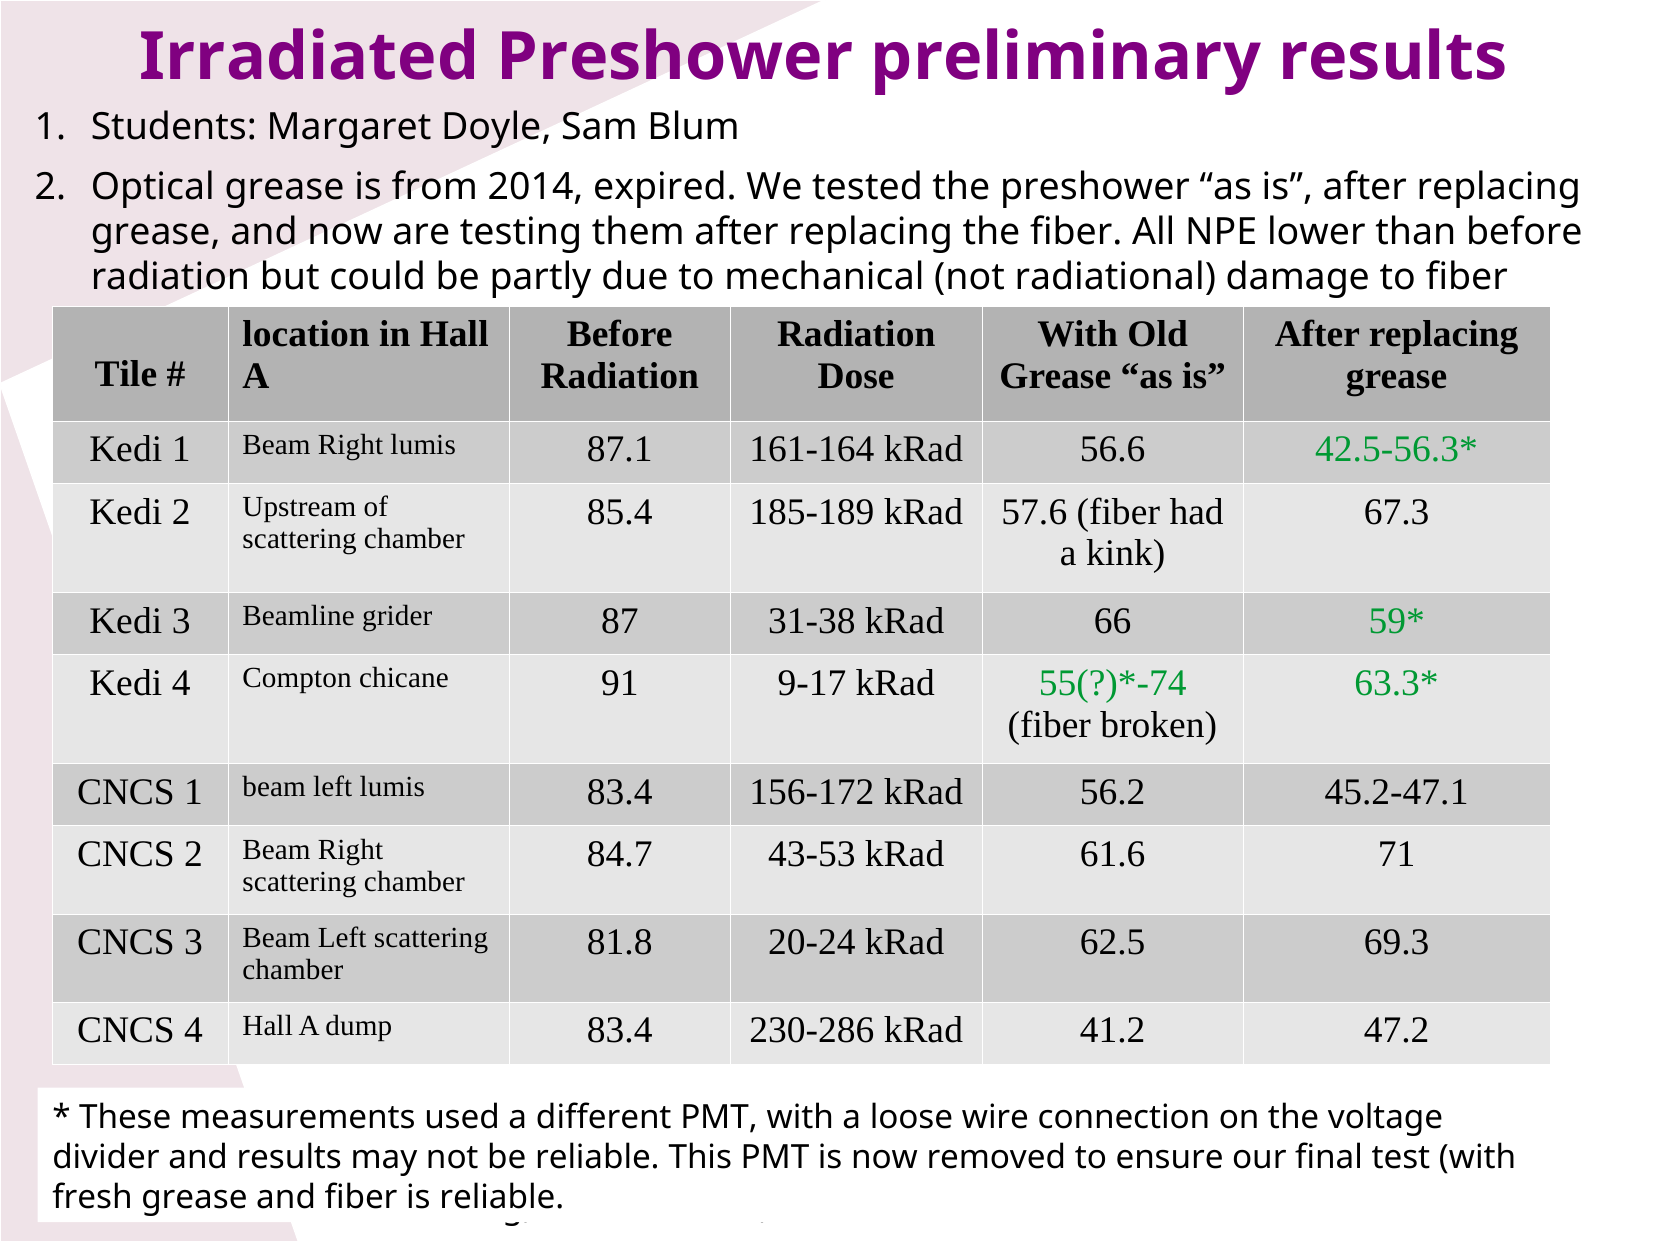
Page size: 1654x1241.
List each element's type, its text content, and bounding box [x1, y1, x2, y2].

table_cell 81.8 [510, 915, 730, 1002]
table_cell 43-53 kRad [731, 826, 982, 914]
table_cell 57.6 (fiber had a kink) [983, 484, 1243, 592]
table_cell 56.6 [983, 422, 1243, 483]
table_cell Beam Right lumis [229, 422, 509, 483]
table_cell Upstream of scattering chamber [229, 484, 509, 592]
table_cell 56.2 [983, 764, 1243, 825]
table_header With Old Grease “as is” [983, 307, 1243, 421]
table_cell Beamline grider [229, 593, 509, 654]
table_cell 55(?)*-74 (fiber broken) [983, 655, 1243, 763]
table_cell Kedi 2 [53, 484, 228, 592]
table_cell 67.3 [1244, 484, 1550, 592]
table_cell Kedi 1 [53, 422, 228, 483]
table_cell 62.5 [983, 915, 1243, 1002]
table_cell 185-189 kRad [731, 484, 982, 592]
table_cell 85.4 [510, 484, 730, 592]
table_cell Beam Left scattering chamber [229, 915, 509, 1002]
table_cell 87 [510, 593, 730, 654]
table_cell Compton chicane [229, 655, 509, 763]
table_cell 61.6 [983, 826, 1243, 914]
title Irradiated Preshower preliminary results [72, 12, 1576, 94]
table_header Radiation Dose [731, 307, 982, 421]
table_cell 91 [510, 655, 730, 763]
text_box Students: Margaret Doyle, Sam Blum Optical grease is from 2014, expired. We tested the preshower “as is”, after replacing grease, and now are testing them after replacing the fiber. All NPE lower than before radiation but could be partly due to mechanical (not radiational) damage to fiber [19, 94, 1653, 305]
table_cell 42.5-56.3* [1244, 422, 1550, 483]
table_cell 71 [1244, 826, 1550, 914]
table_cell 84.7 [510, 826, 730, 914]
table_cell 69.3 [1244, 915, 1550, 1002]
table_cell 41.2 [983, 1003, 1243, 1064]
table_header After replacing grease [1244, 307, 1550, 421]
table_cell 83.4 [510, 764, 730, 825]
text_box * These measurements used a different PMT, with a loose wire connection on the voltage divider and results may not be reliable. This PMT is now removed to ensure our final test (with fresh grease and fiber is reliable. [37, 1087, 1576, 1223]
table_header Tile # [53, 307, 228, 421]
table_cell CNCS 4 [53, 1003, 228, 1064]
table_cell 66 [983, 593, 1243, 654]
table_cell 156-172 kRad [731, 764, 982, 825]
table_cell 31-38 kRad [731, 593, 982, 654]
table_cell 59* [1244, 593, 1550, 654]
table_cell 230-286 kRad [731, 1003, 982, 1064]
table_header location in Hall A [229, 307, 509, 421]
table_cell Beam Right scattering chamber [229, 826, 509, 914]
table_cell CNCS 2 [53, 826, 228, 914]
table_cell 83.4 [510, 1003, 730, 1064]
table_cell beam left lumis [229, 764, 509, 825]
table_cell 45.2-47.1 [1244, 764, 1550, 825]
table_cell 161-164 kRad [731, 422, 982, 483]
table_cell Kedi 4 [53, 655, 228, 763]
table_cell 63.3* [1244, 655, 1550, 763]
table_cell CNCS 1 [53, 764, 228, 825]
table_cell 9-17 kRad [731, 655, 982, 763]
table_cell 87.1 [510, 422, 730, 483]
table_cell Kedi 3 [53, 593, 228, 654]
table_cell CNCS 3 [53, 915, 228, 1002]
table_cell Hall A dump [229, 1003, 509, 1064]
table_header Before Radiation [510, 307, 730, 421]
table_cell 20-24 kRad [731, 915, 982, 1002]
table_cell 47.2 [1244, 1003, 1550, 1064]
